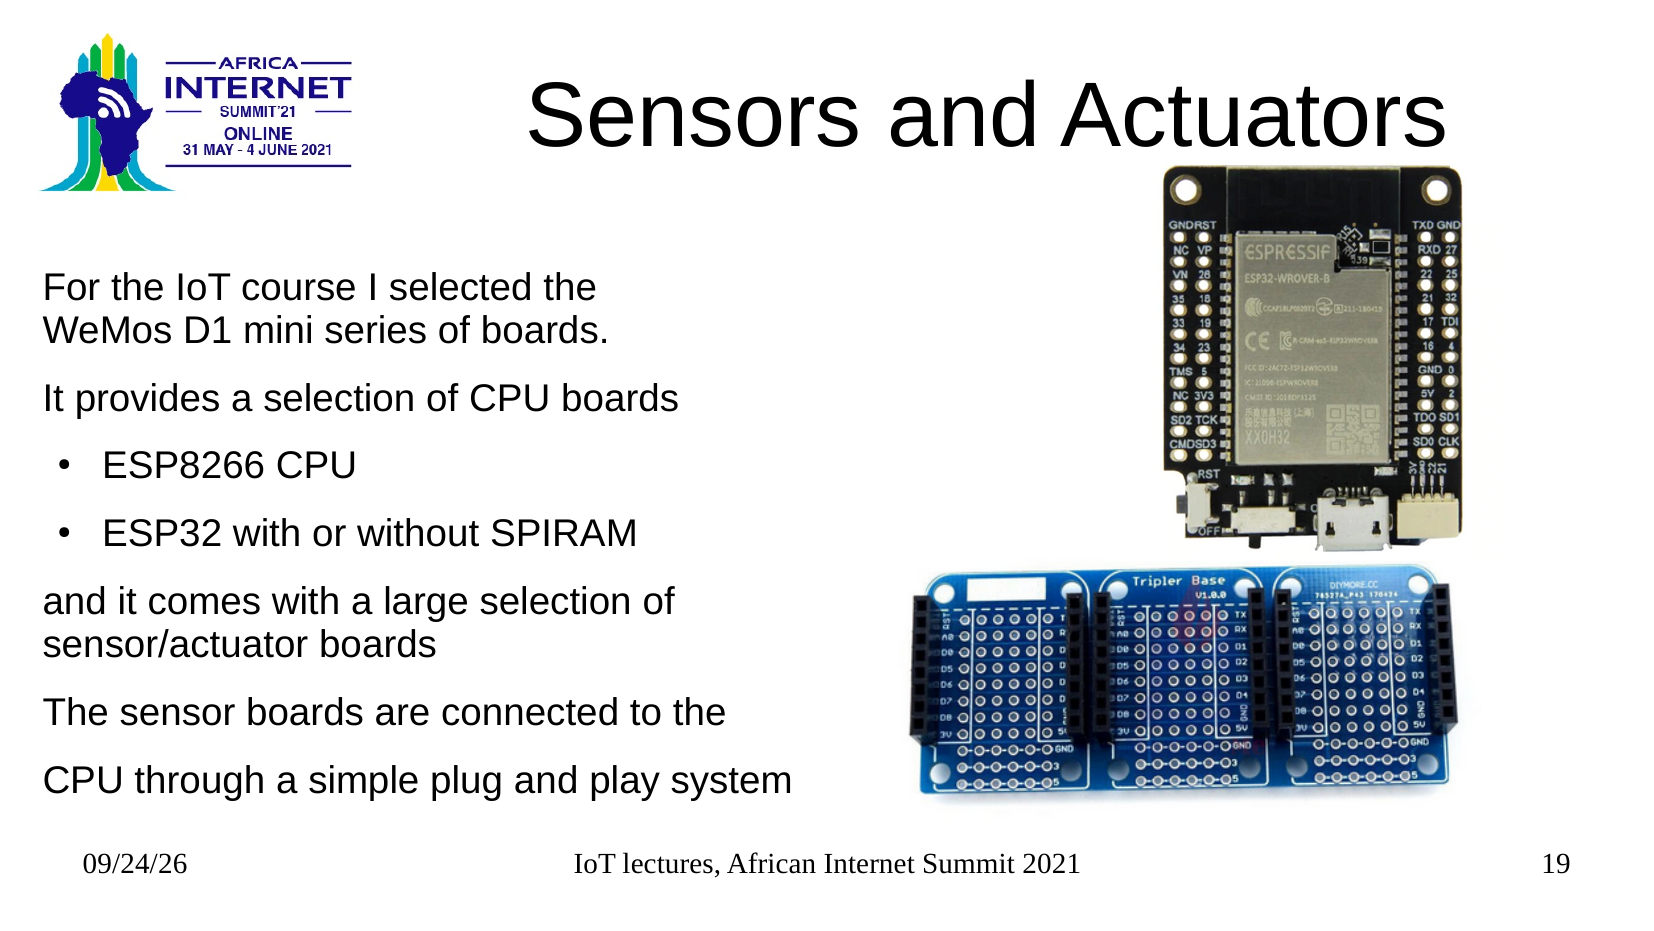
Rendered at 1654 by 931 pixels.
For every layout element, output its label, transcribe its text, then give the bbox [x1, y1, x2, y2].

title Sensors and Actuators [403, 37, 1571, 193]
picture [885, 147, 1507, 849]
list For the IoT course I selected the WeMos D1 mini series of boards. It provides a selection of CPU boards ESP8266 CPU ESP32 with or without SPIRAM and it comes with a large selection of sensor/actuator boards The sensor boards are connected to the CPU through a simple plug and play system [42, 265, 886, 806]
picture [9, 11, 384, 207]
